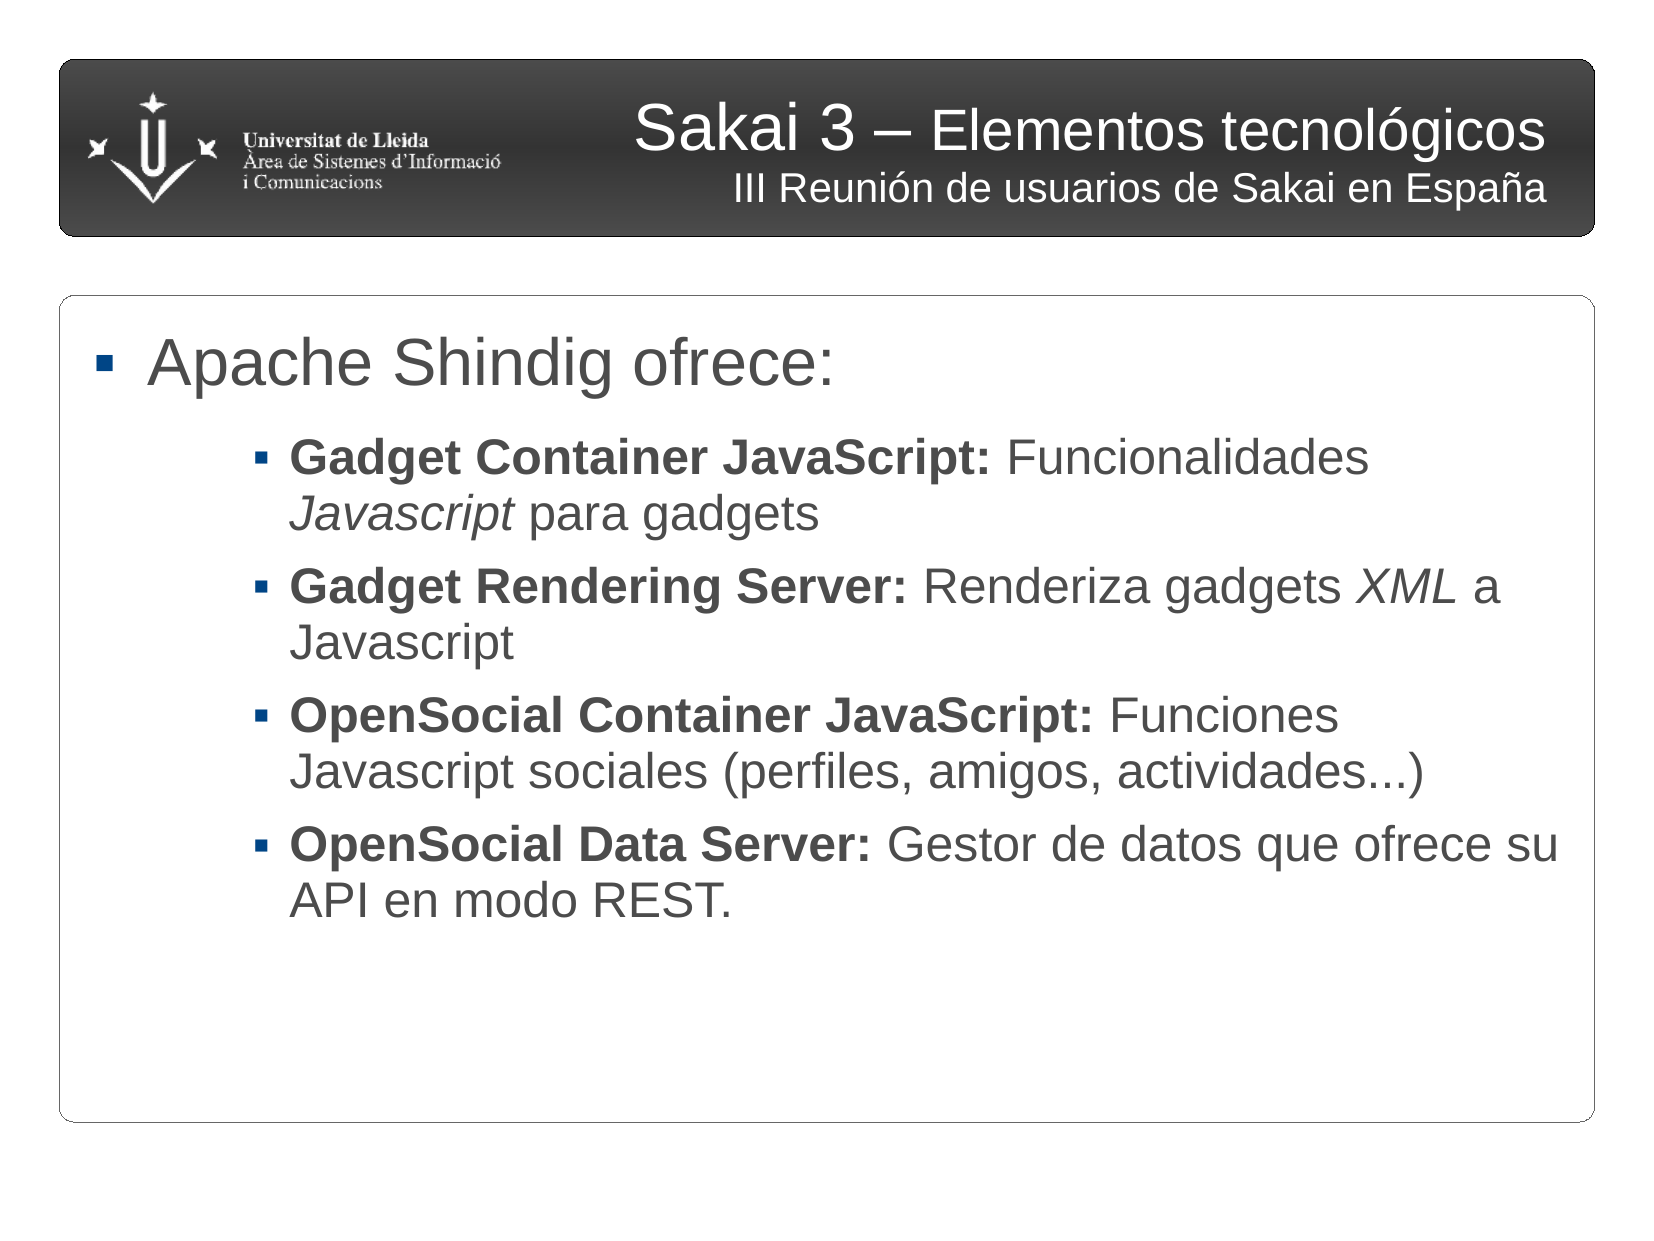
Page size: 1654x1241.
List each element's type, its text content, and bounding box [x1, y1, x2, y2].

list Apache Shindig ofrece: Gadget Container JavaScript: Funcionalidades Javascript para gadgets Gadget Rendering Server: Renderiza gadgets XML a Javascript OpenSocial Container JavaScript: Funciones Javascript sociales (perfiles, amigos, actividades...) OpenSocial Data Server: Gestor de datos que ofrece su API en modo REST. [76, 324, 1565, 1123]
picture [64, 75, 530, 225]
title Sakai 3 – Elementos tecnológicos III Reunión de usuarios de Sakai en España [501, 76, 1548, 225]
